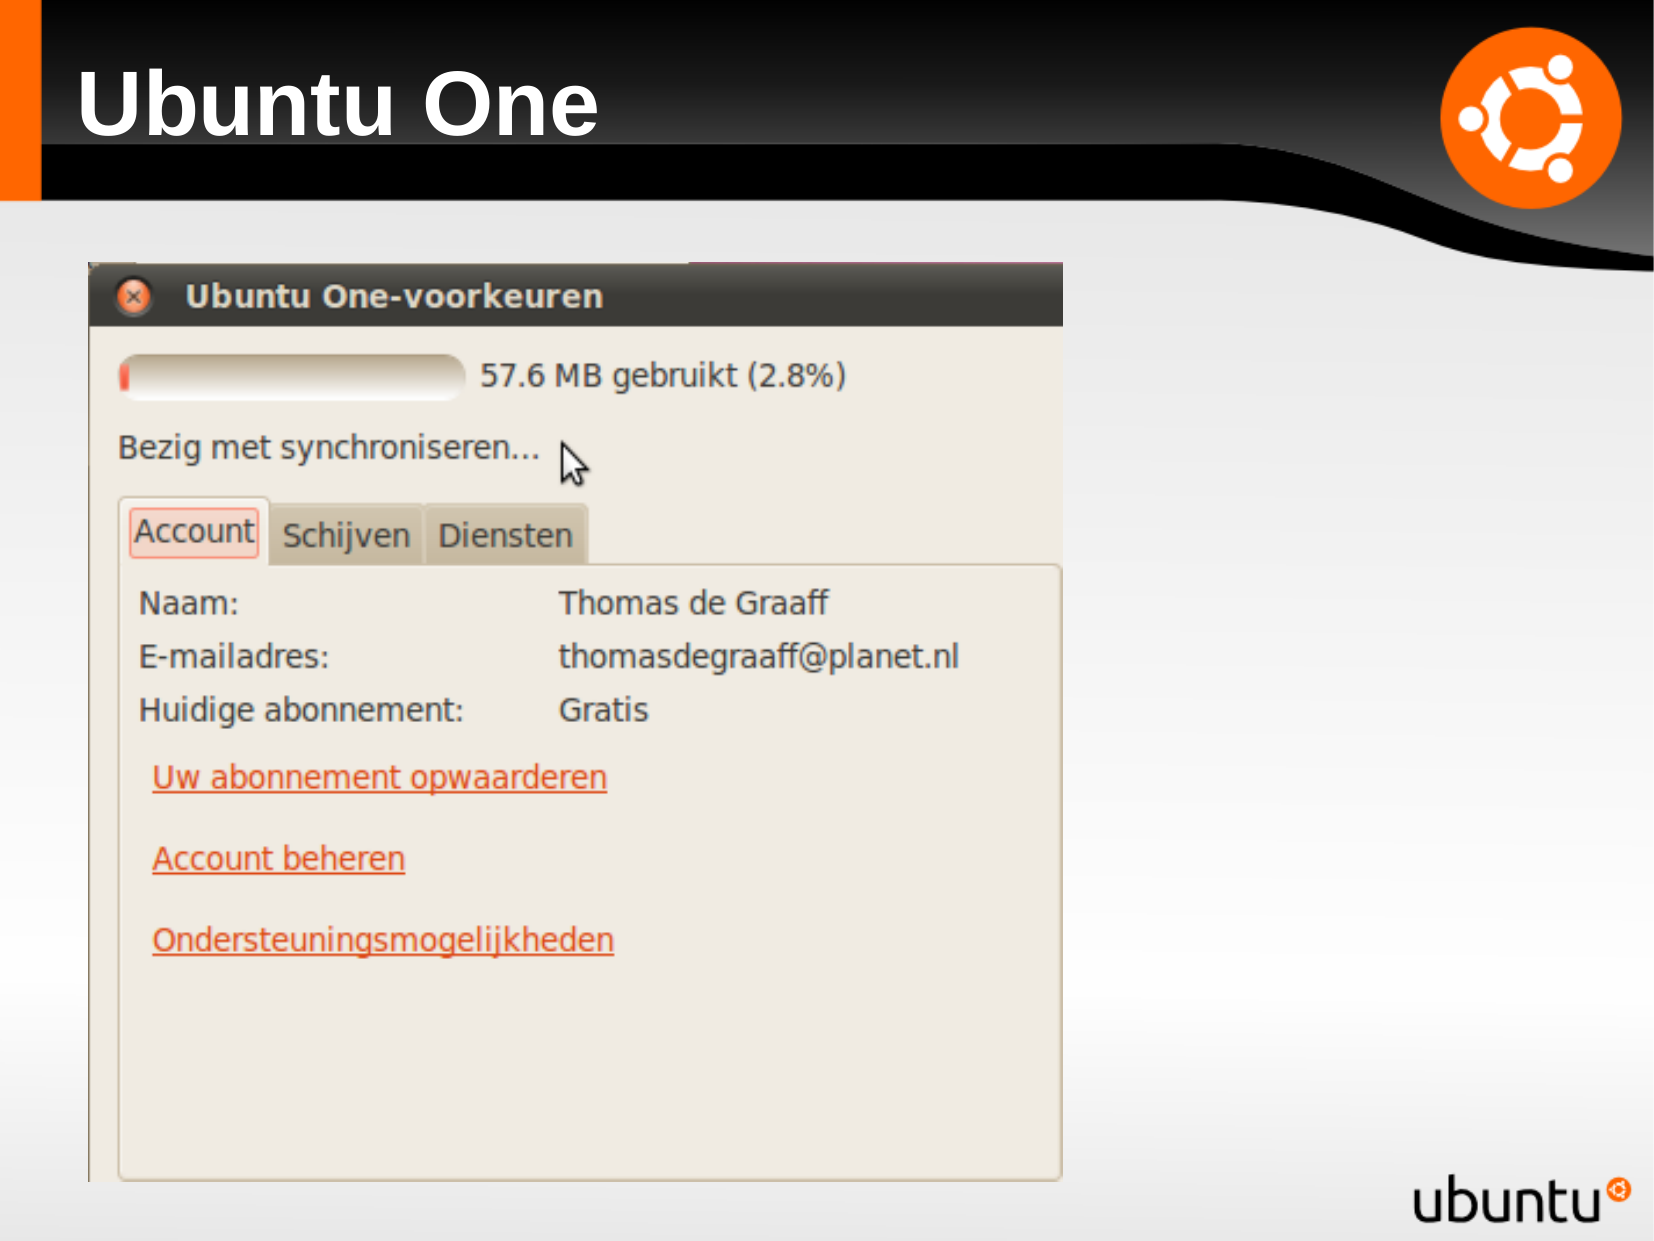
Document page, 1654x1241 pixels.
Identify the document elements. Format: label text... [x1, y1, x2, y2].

title Ubuntu One [76, 7, 1565, 200]
picture [0, 0, 1654, 1241]
